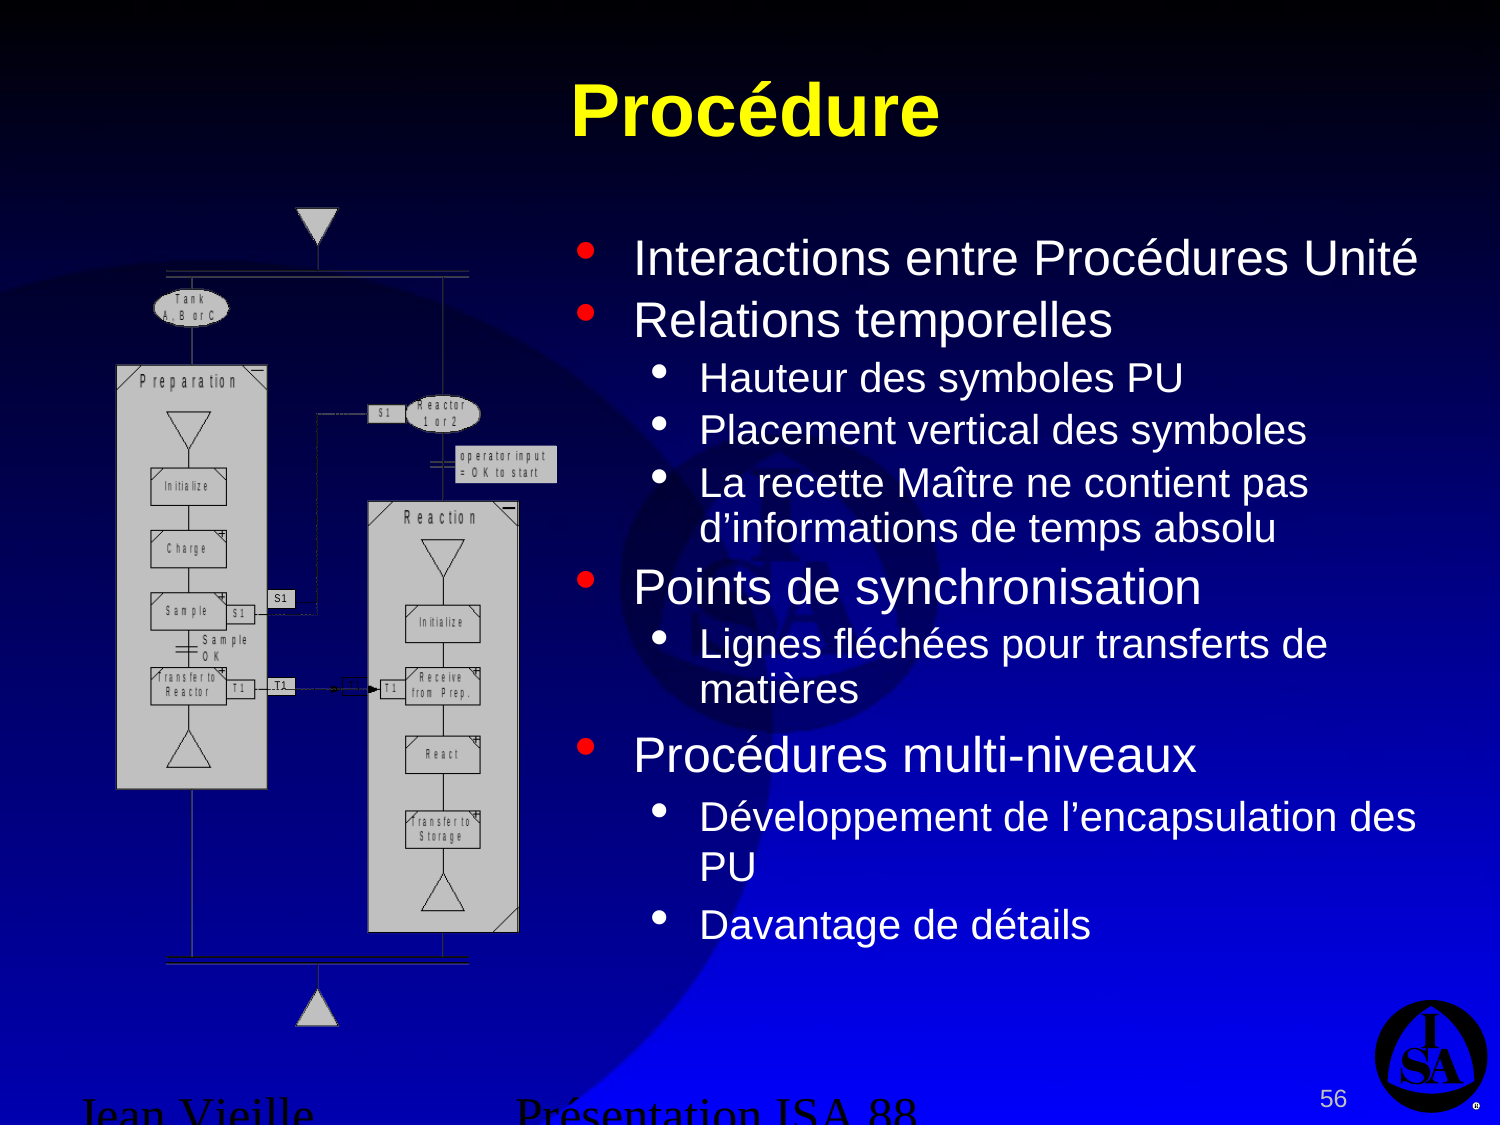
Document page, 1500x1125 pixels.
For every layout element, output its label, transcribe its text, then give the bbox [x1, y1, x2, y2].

picture [898, 1116, 911, 1125]
text_box Interactions entre Procédures Unité Relations temporelles Hauteur des symboles PU Placement vertical des symboles La recette Maître ne contient pas d’informations de temps absolu Points de synchronisation Lignes fléchées pour transferts de matières Procédures multi-niveaux Développement de l’encapsulation des PU Davantage de détails [576, 224, 1463, 688]
picture [0, 0, 1500, 1125]
picture [524, 1101, 535, 1117]
picture [899, 1101, 910, 1114]
picture [873, 1116, 886, 1125]
picture [830, 1103, 841, 1118]
picture [234, 1110, 244, 1118]
picture [718, 1110, 731, 1125]
picture [607, 1110, 617, 1118]
picture [124, 1120, 133, 1125]
picture [102, 1110, 112, 1118]
title Procédure [75, 12, 1438, 201]
chart [75, 187, 595, 1038]
picture [745, 1111, 754, 1125]
picture [565, 1110, 575, 1118]
picture [148, 1111, 157, 1125]
picture [874, 1101, 885, 1114]
picture [828, 1121, 843, 1125]
picture [298, 1110, 308, 1118]
picture [631, 1111, 640, 1125]
picture [668, 1120, 677, 1125]
